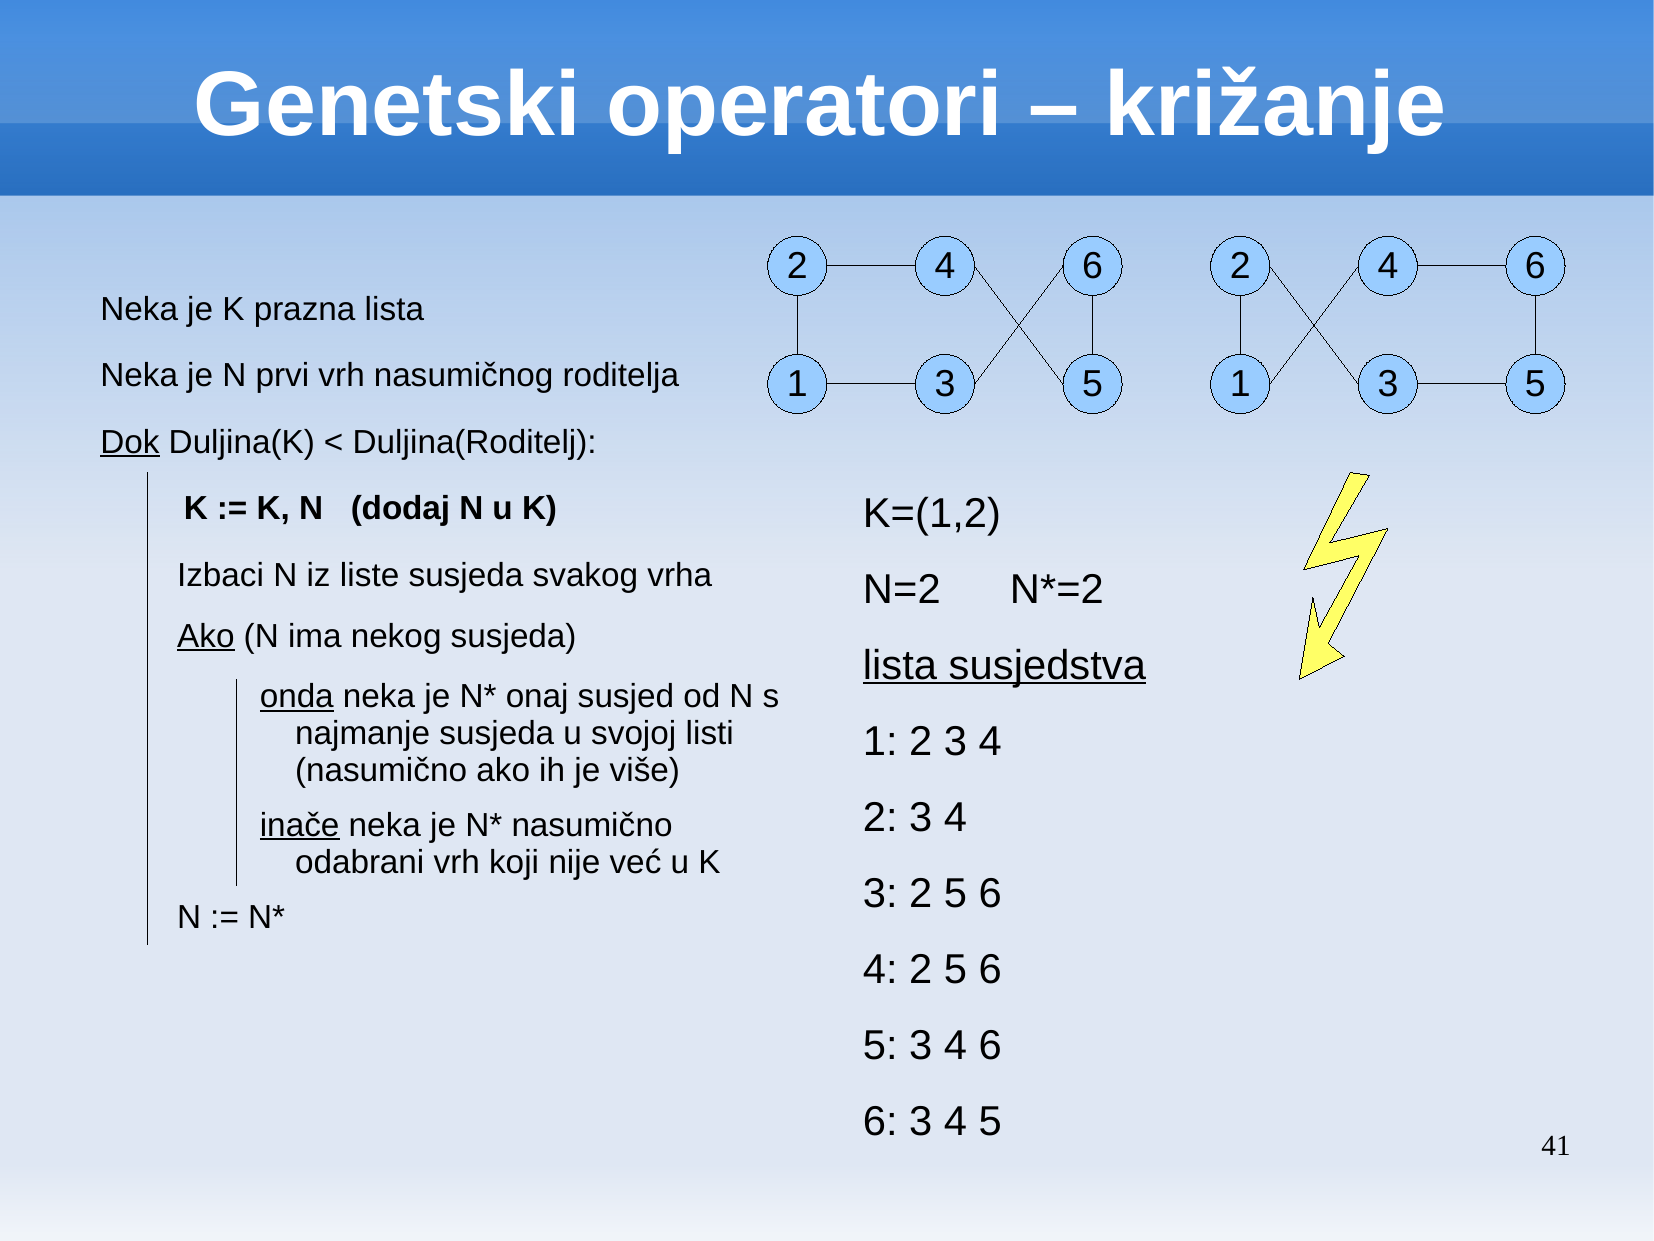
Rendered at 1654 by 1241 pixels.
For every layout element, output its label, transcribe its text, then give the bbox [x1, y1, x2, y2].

text_box 3 [915, 354, 975, 414]
text_box 2 [767, 236, 827, 296]
text_box 1 [1210, 354, 1270, 414]
title Genetski operatori – križanje [76, 0, 1565, 208]
text_box 6 [1505, 236, 1566, 296]
text_box 2 [1210, 236, 1270, 296]
text_box 3 [1358, 354, 1418, 414]
text_box 6 [1063, 236, 1123, 296]
text_box 4 [915, 236, 975, 296]
list Neka je K prazna lista Neka je N prvi vrh nasumičnog roditelja Dok Duljina(K) < Duljina(Roditelj): K := K, N (dodaj N u K) Izbaci N iz liste susjeda svakog vrha Ako (N ima nekog susjeda) onda neka je N* onaj susjed od N s najmanje susjeda u svojoj listi (nasumično ako ih je više) inače neka je N* nasumično odabrani vrh koji nije već u K N := N* [82, 290, 809, 1134]
text_box 5 [1062, 354, 1123, 414]
text_box 4 [1358, 236, 1418, 296]
text_box 1 [767, 354, 827, 414]
picture [0, 0, 1654, 1241]
text_box 5 [1505, 354, 1566, 414]
text_box [1299, 472, 1388, 680]
list K=(1,2) N=2 N*=2 lista susjedstva 1: 2 3 4 2: 3 4 3: 2 5 6 4: 2 5 6 5: 3 4 6 6: 3 4 5 [845, 290, 1572, 1211]
